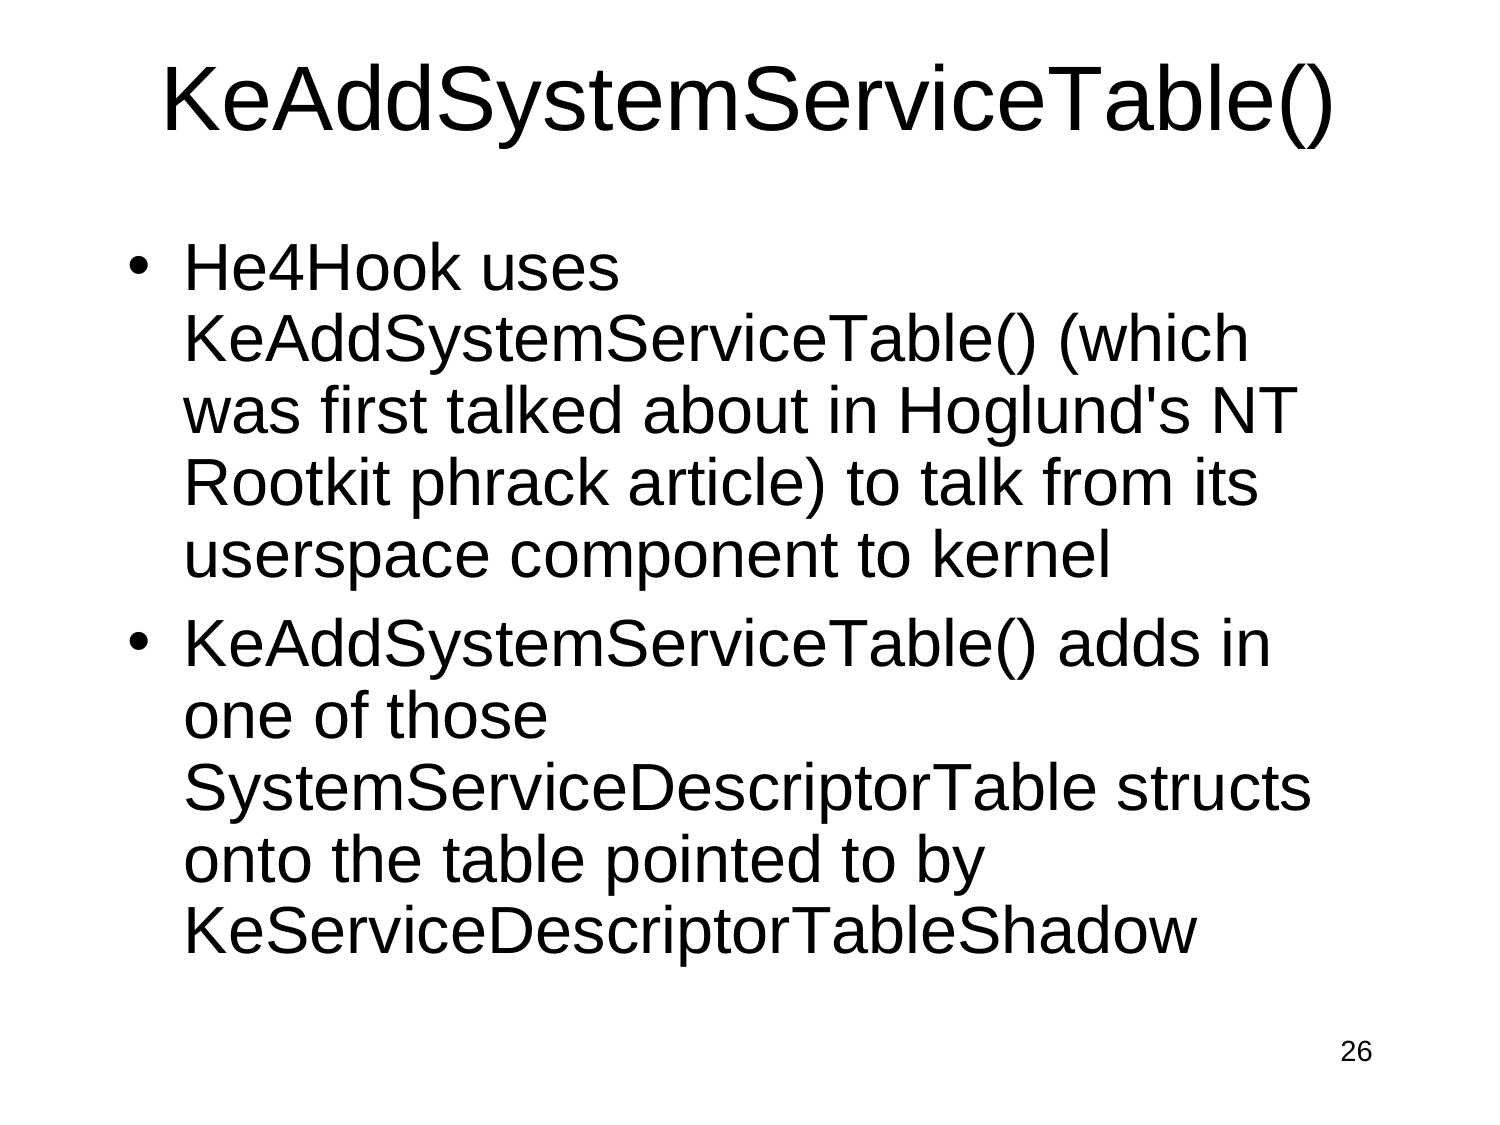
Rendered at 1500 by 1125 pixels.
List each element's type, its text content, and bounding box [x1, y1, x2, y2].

list He4Hook uses KeAddSystemServiceTable() (which was first talked about in Hoglund's NT Rootkit phrack article) to talk from its userspace component to kernel KeAddSystemServiceTable() adds in one of those SystemServiceDescriptorTable structs onto the table pointed to by KeServiceDescriptorTableShadow [112, 224, 1388, 1068]
title KeAddSystemServiceTable() [0, 0, 1500, 188]
text_box <number> [1074, 1025, 1388, 1101]
